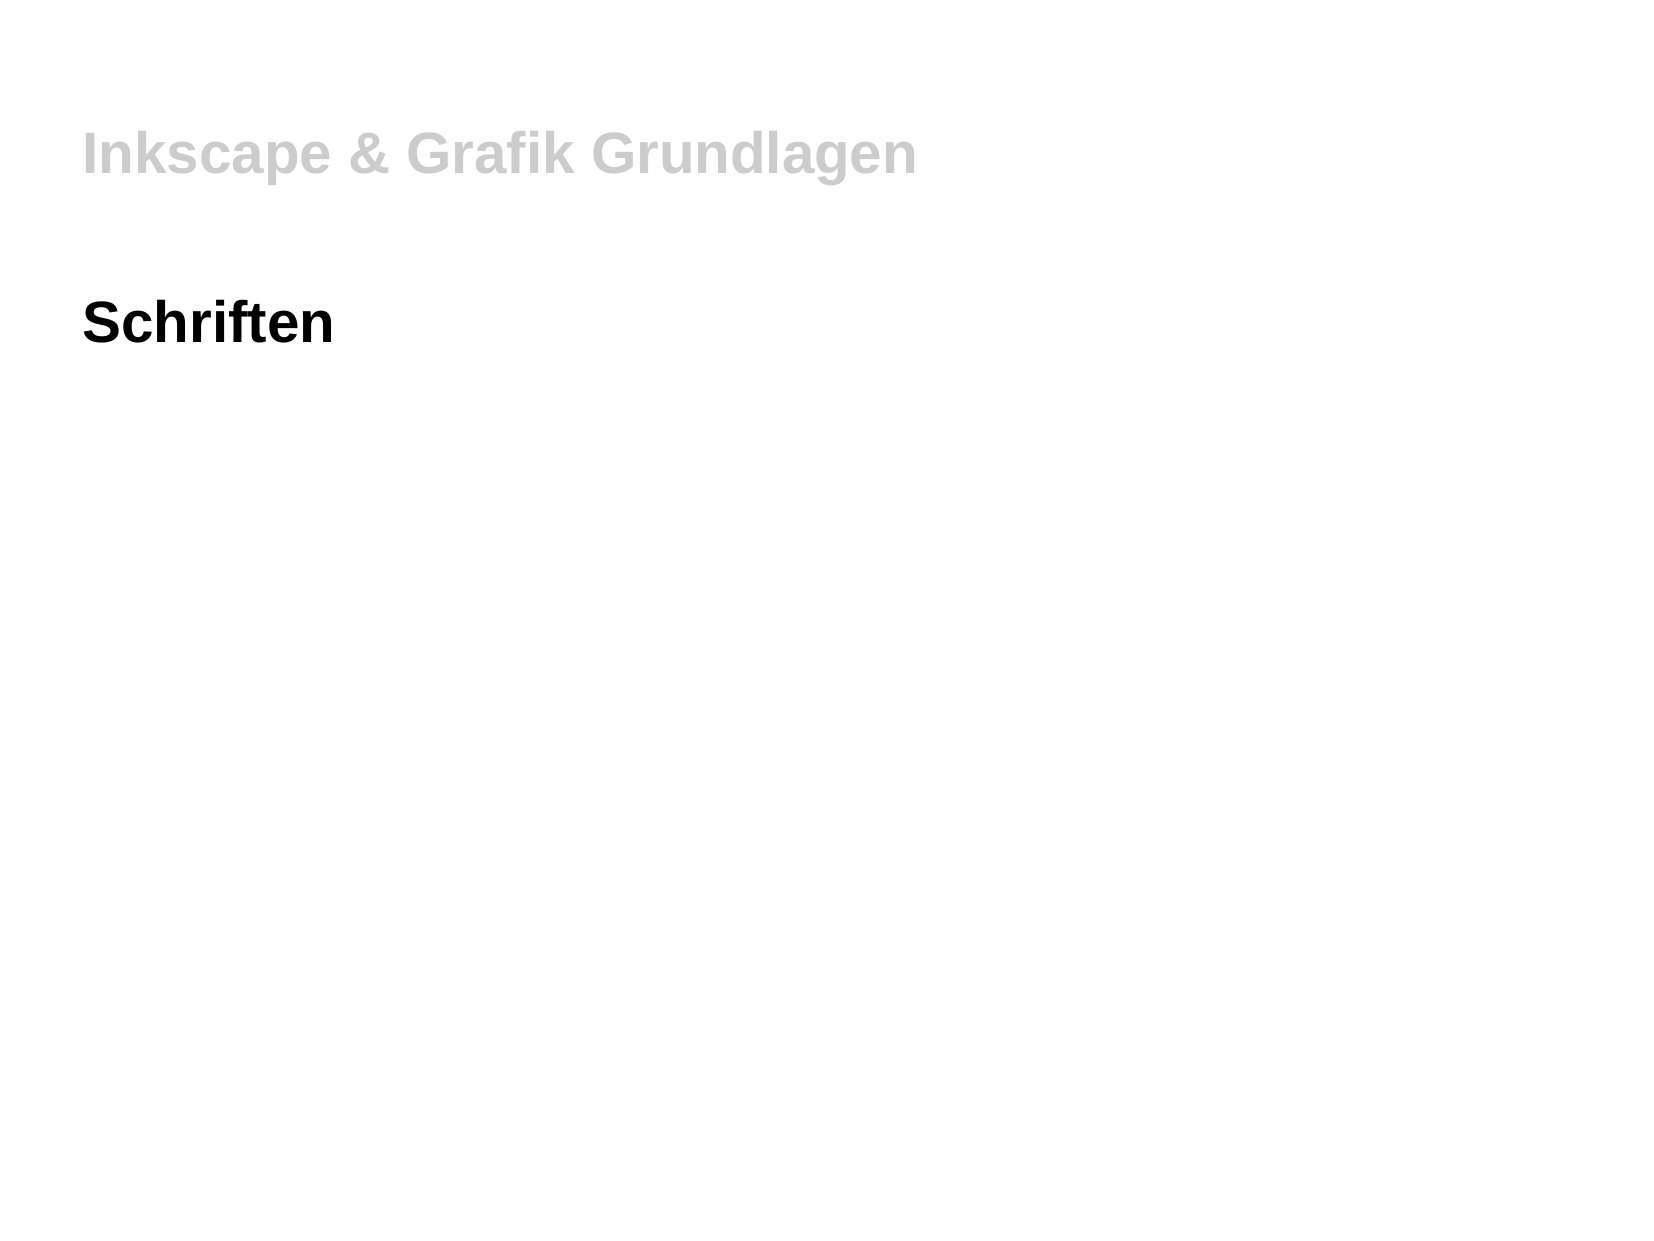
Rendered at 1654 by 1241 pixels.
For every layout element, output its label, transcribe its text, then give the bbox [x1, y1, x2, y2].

title Inkscape & Grafik Grundlagen [82, 49, 1571, 257]
list Schriften [82, 290, 1571, 1094]
